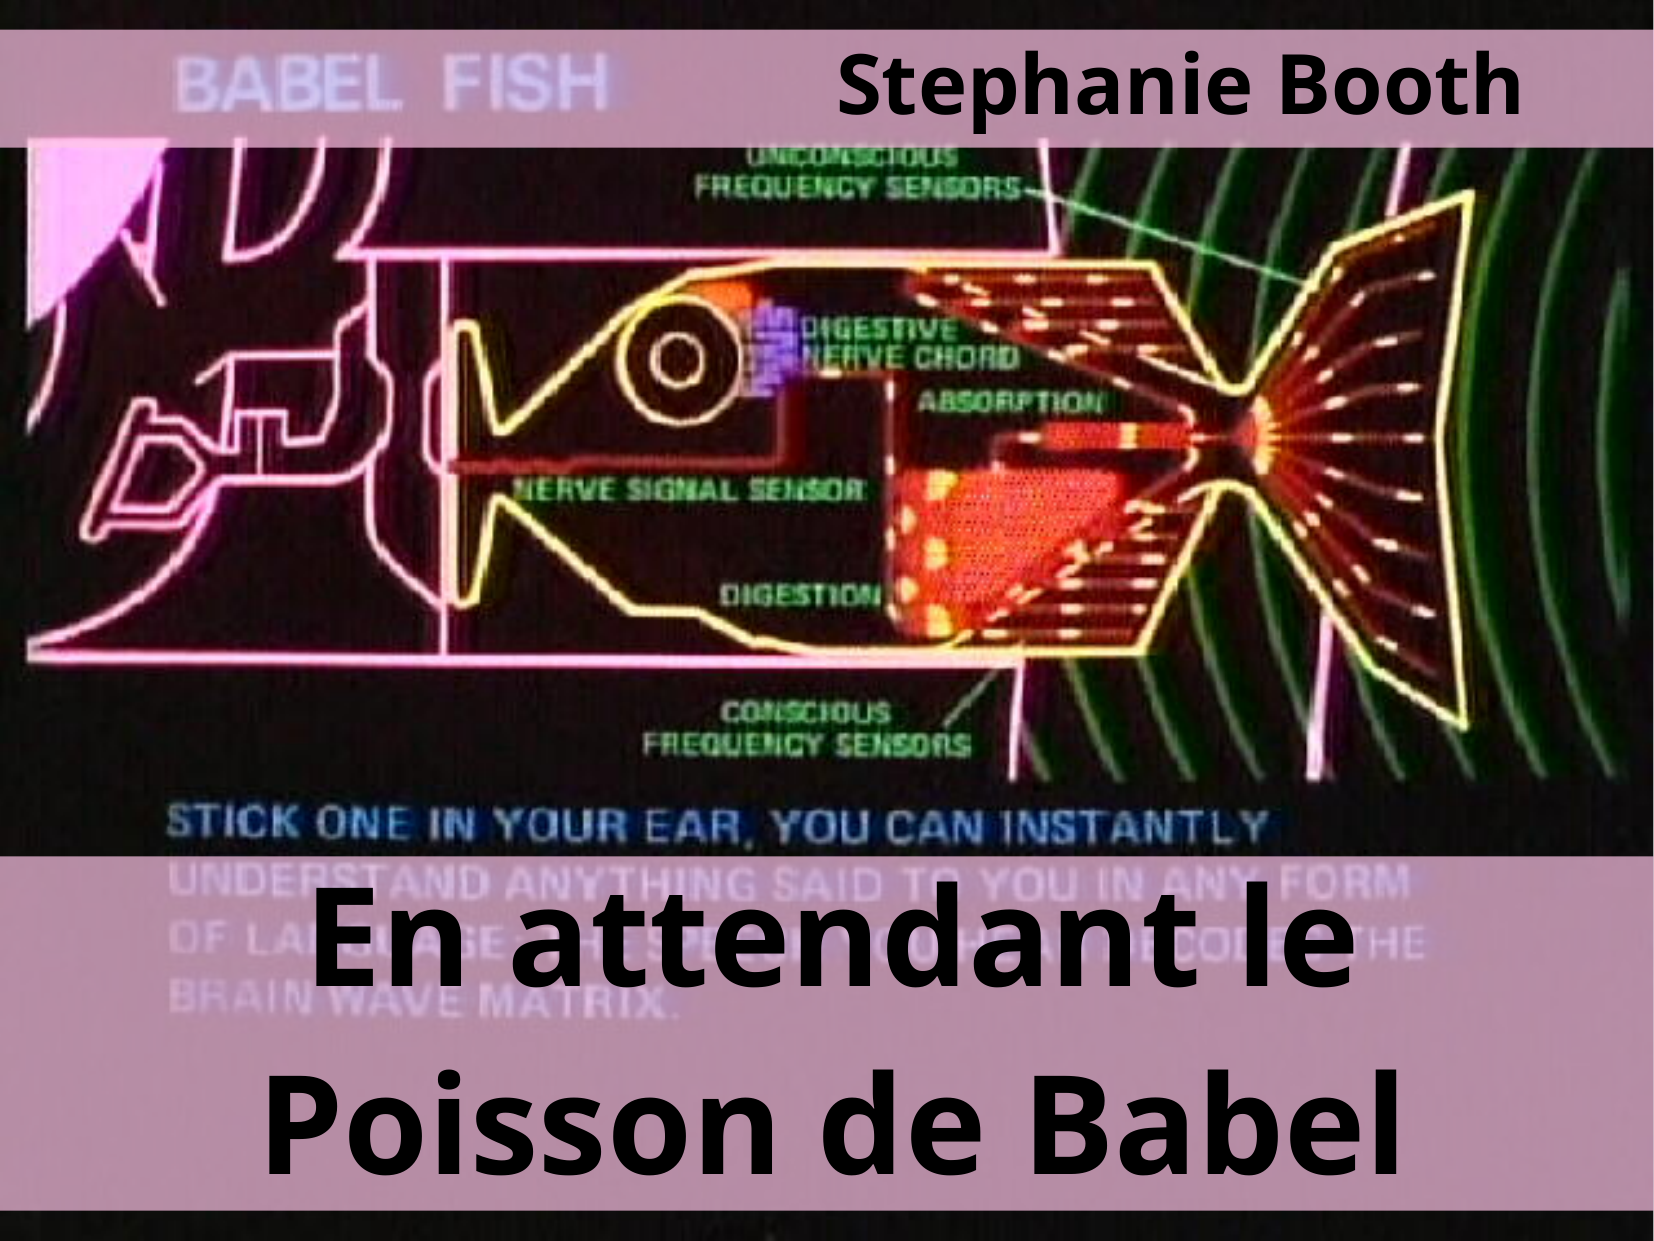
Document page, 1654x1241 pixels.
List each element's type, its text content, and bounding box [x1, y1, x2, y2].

picture [0, 148, 1654, 856]
picture [0, 1211, 1654, 1241]
text_box [0, 856, 1654, 1211]
title Stephanie Booth [708, 29, 1654, 136]
text_box [0, 29, 1654, 148]
picture [0, 0, 1654, 29]
title En attendant le Poisson de Babel [88, 859, 1577, 1195]
